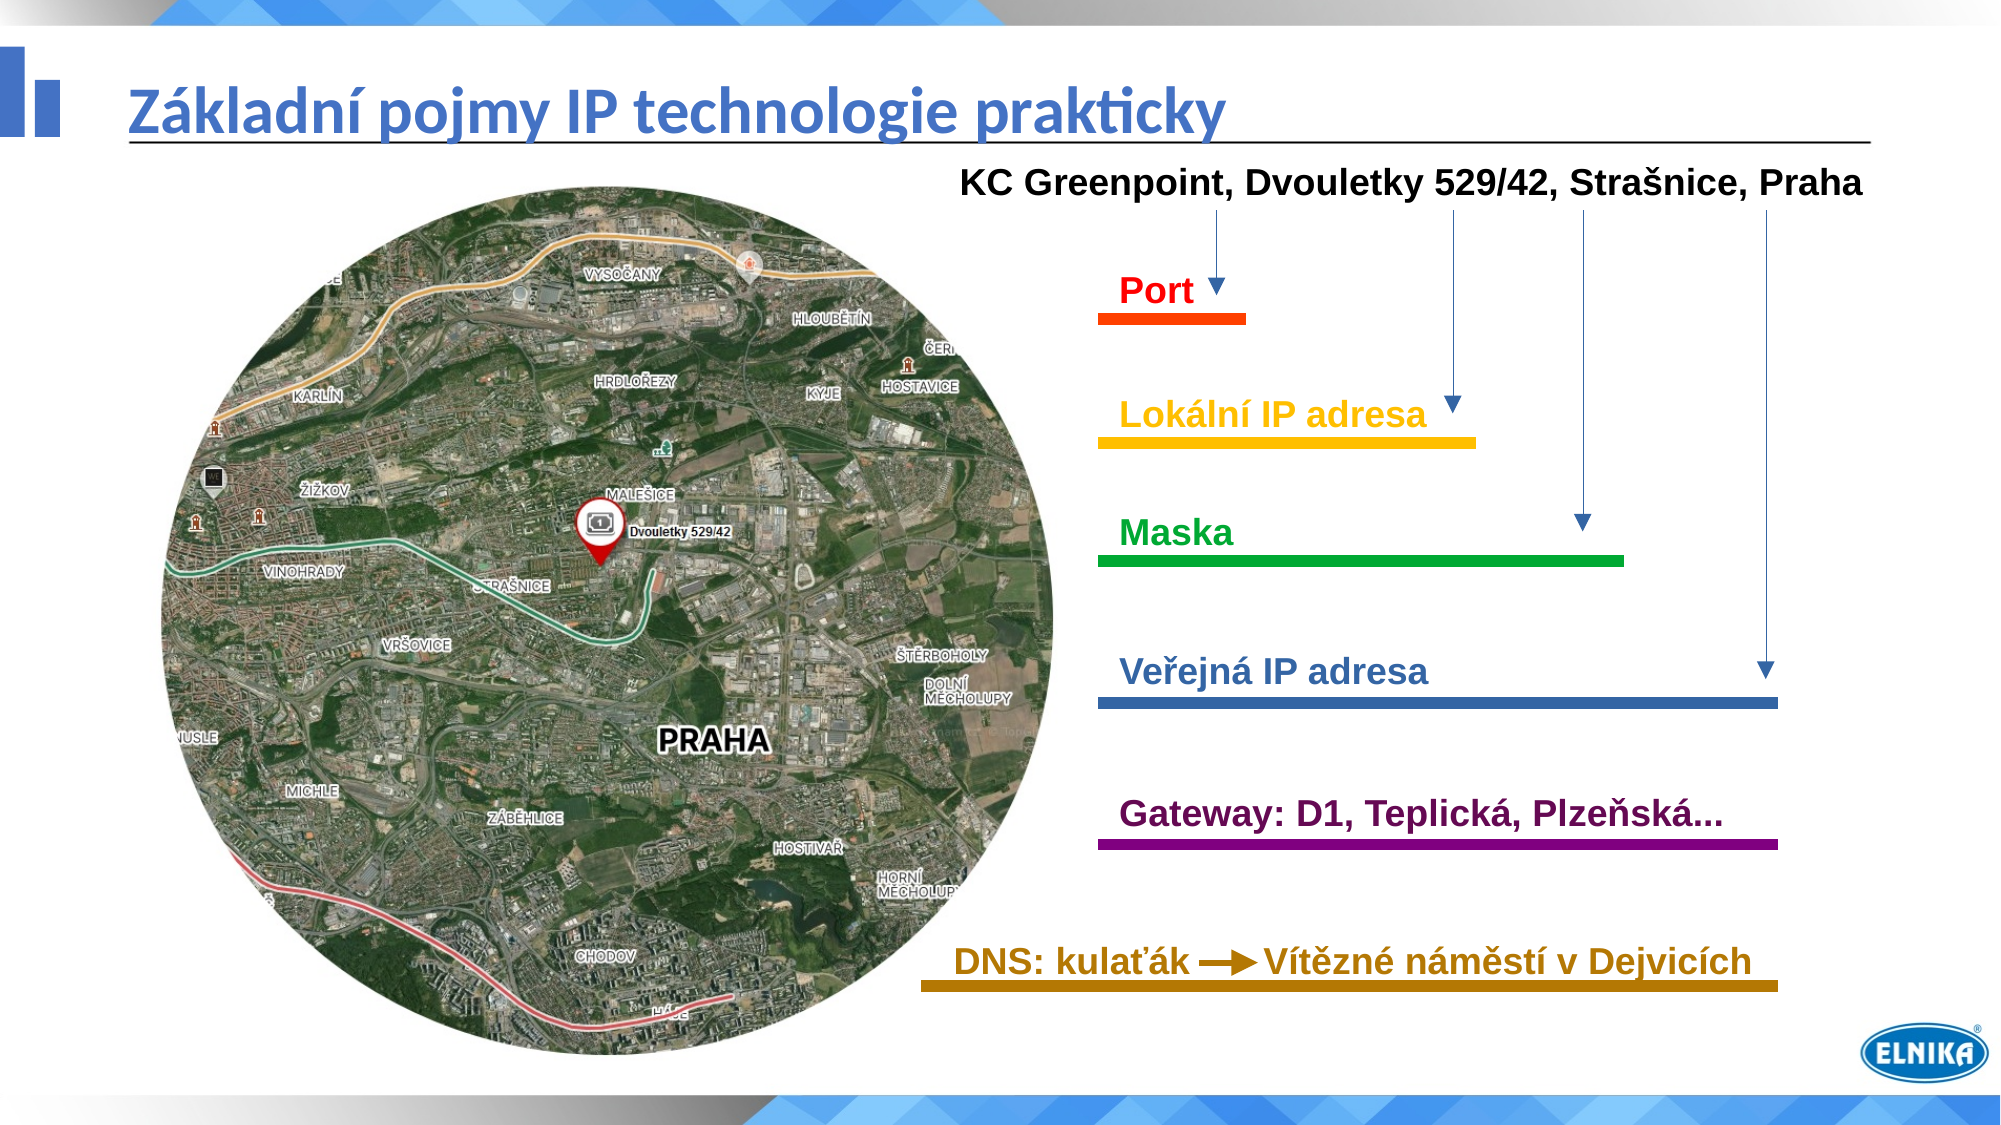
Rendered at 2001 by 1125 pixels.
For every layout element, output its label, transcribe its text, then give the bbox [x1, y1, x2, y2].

text_box Maska [1104, 504, 1459, 555]
picture [0, 0, 2001, 1125]
text_box Základní pojmy IP technologie prakticky [78, 58, 1270, 154]
text_box DNS: kulaťák Vítězné náměstí v Dejvicích [938, 933, 1837, 1032]
text_box Veřejná IP adresa [1104, 643, 1577, 701]
text_box Lokální IP adresa [1104, 386, 1459, 443]
text_box Gateway: D1, Teplická, Plzeňská... [1104, 785, 1743, 885]
text_box Port [1454, 262, 1459, 319]
text_box KC Greenpoint, Dvouletky 529/42, Strašnice, Praha [944, 153, 1920, 211]
text_box Port [1104, 262, 1453, 319]
